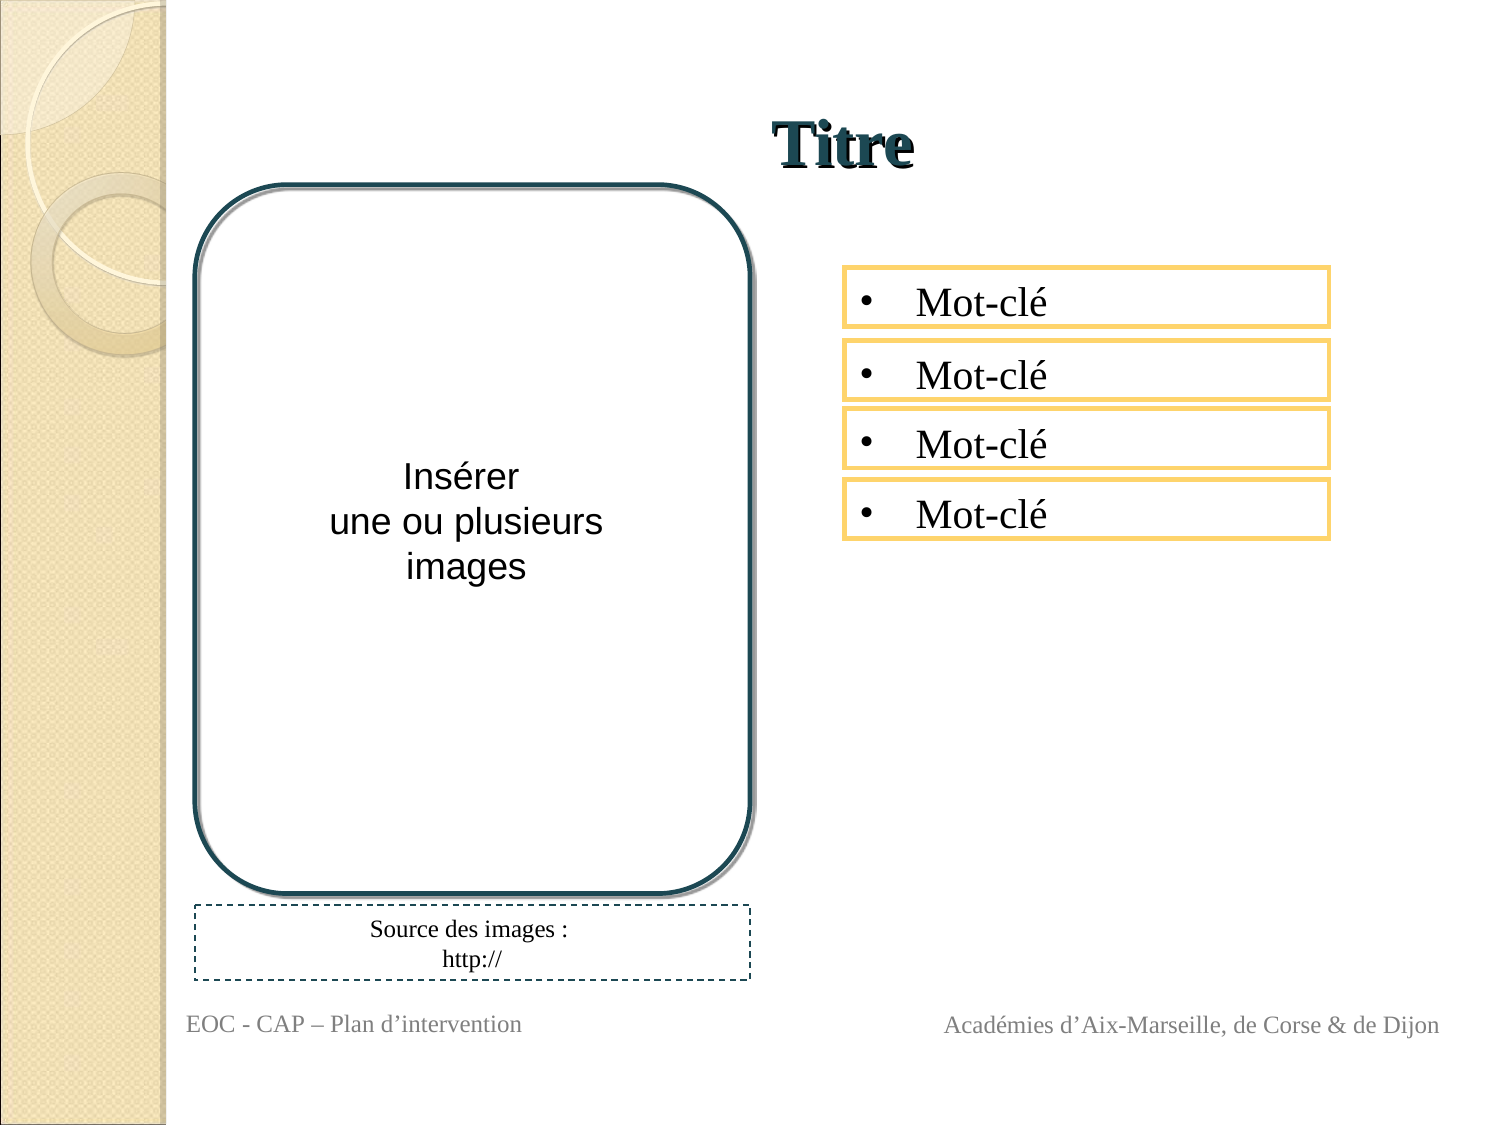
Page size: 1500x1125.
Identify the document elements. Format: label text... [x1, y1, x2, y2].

picture [0, 9, 166, 1125]
text_box EOC - CAP – Plan d’intervention [171, 999, 771, 1070]
title Titre [235, 45, 1466, 233]
text_box Mot-clé [844, 408, 1329, 468]
text_box Académies d’Aix-Marseille, de Corse & de Dijon [560, 1000, 1456, 1071]
picture [136, 0, 160, 4]
title Titre [235, 192, 735, 233]
text_box Mot-clé [844, 479, 1329, 539]
text_box Insérer une ou plusieurs images [301, 444, 632, 595]
text_box Mot-clé [844, 340, 1329, 400]
text_box Mot-clé [844, 267, 1329, 327]
text_box Source des images : http:// [194, 904, 751, 981]
